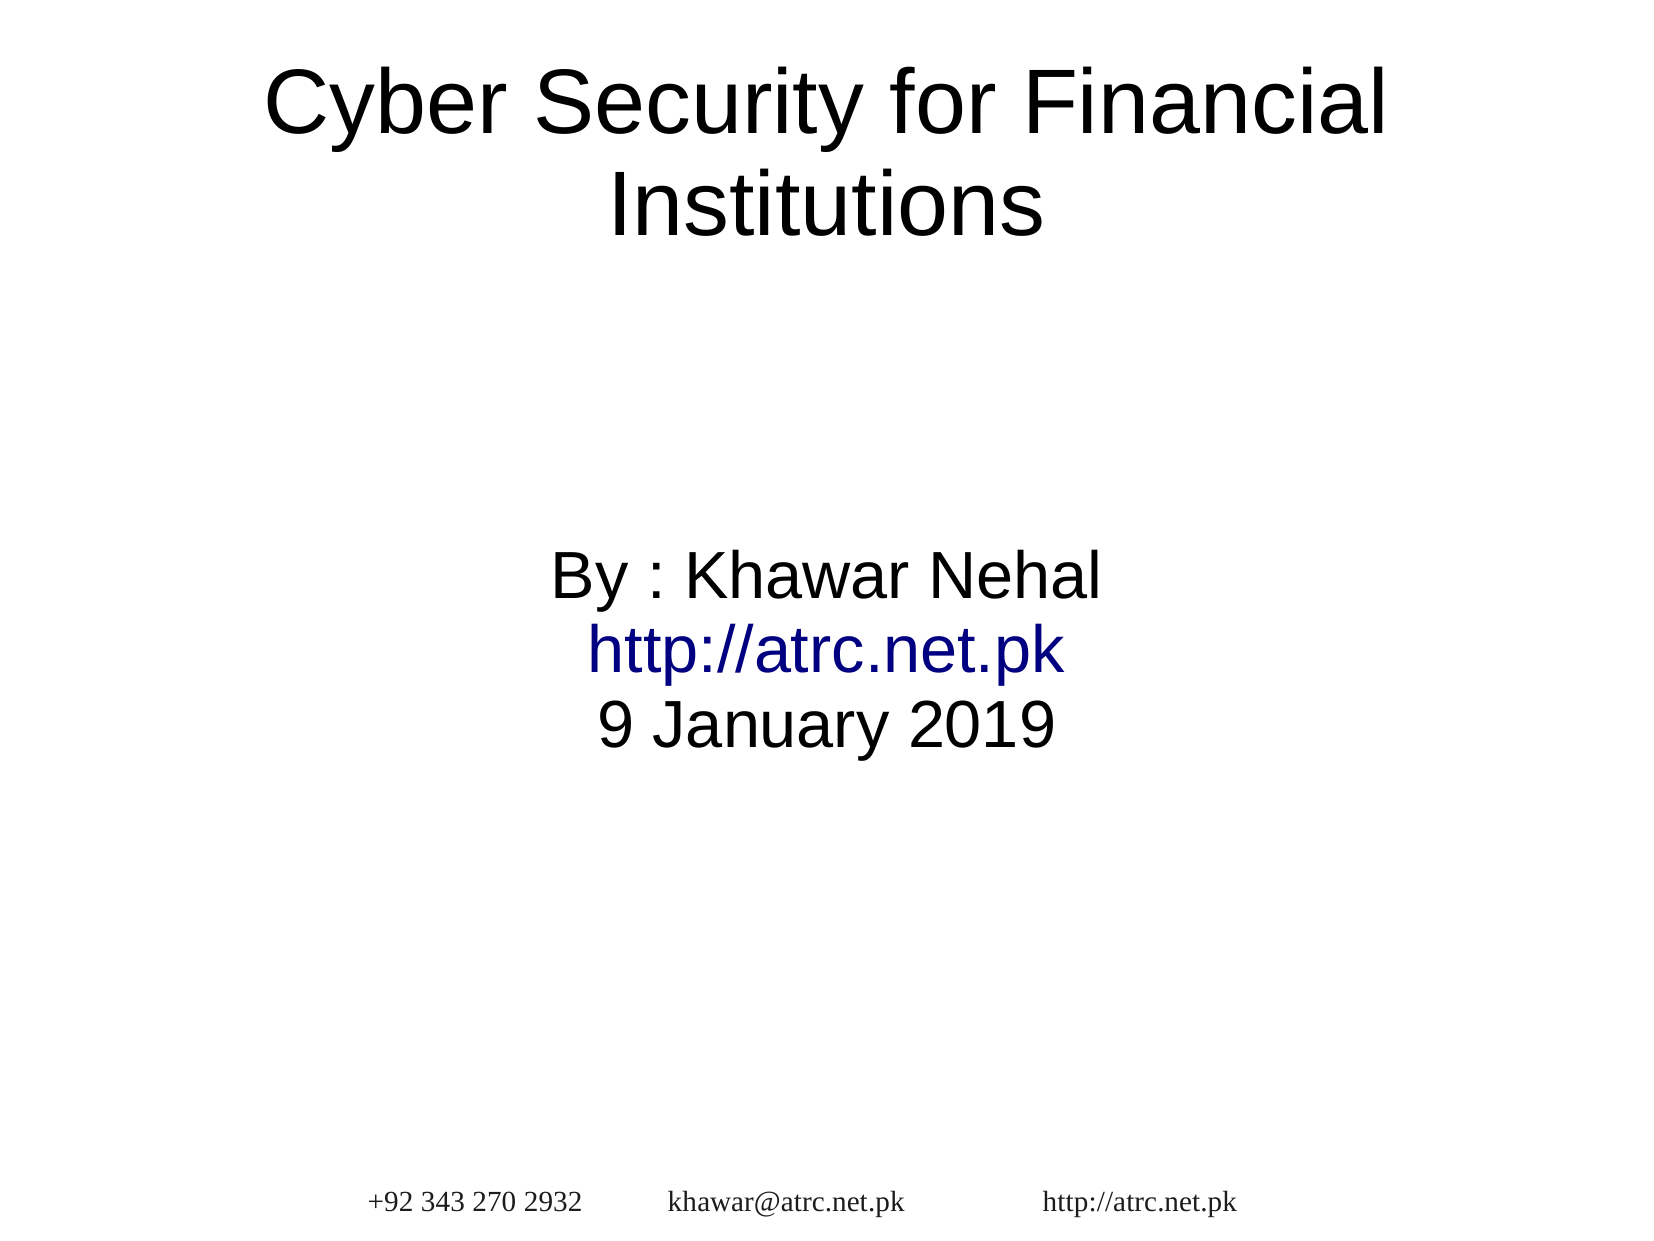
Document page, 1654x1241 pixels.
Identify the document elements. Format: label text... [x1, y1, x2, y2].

subtitle By : Khawar Nehal http://atrc.net.pk 9 January 2019 [82, 290, 1571, 1010]
title Cyber Security for Financial Institutions [82, 49, 1571, 257]
